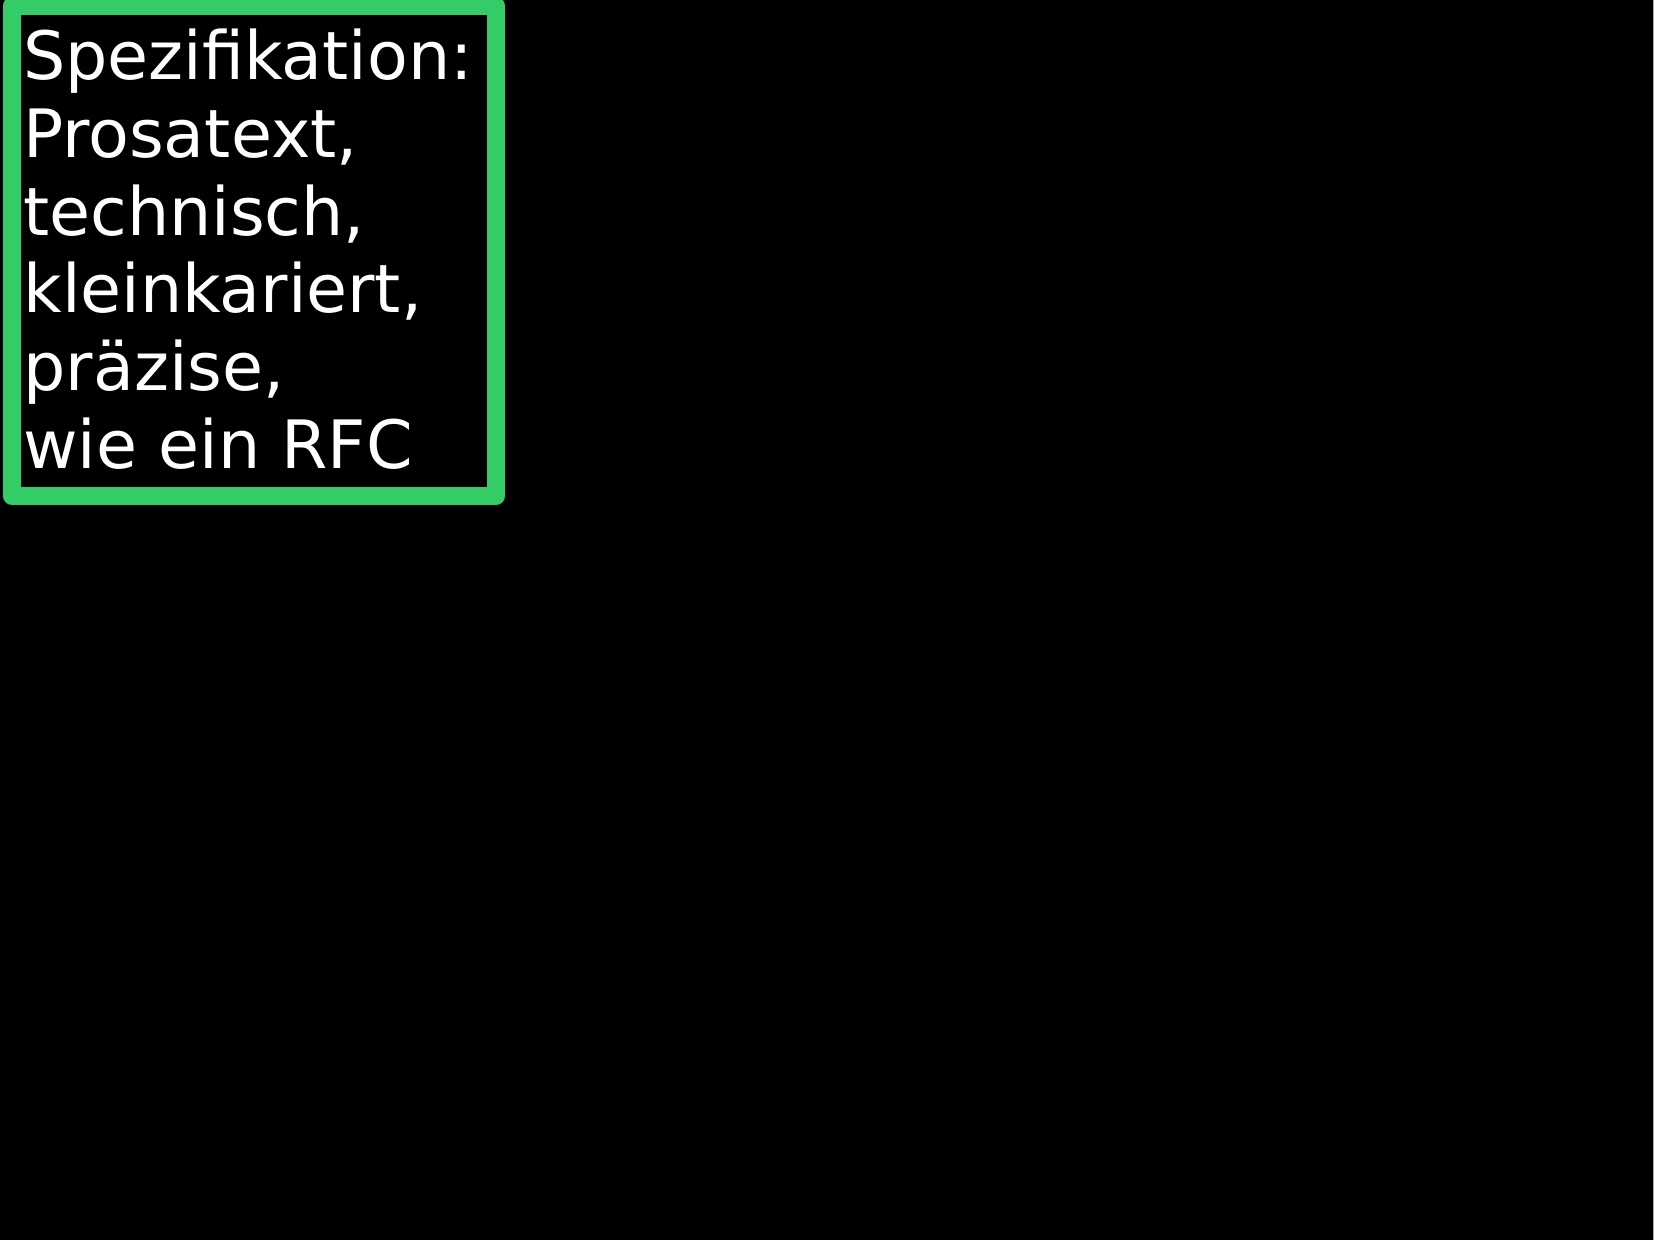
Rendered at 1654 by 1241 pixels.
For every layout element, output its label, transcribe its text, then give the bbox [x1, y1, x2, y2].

text_box Spezifikation: Prosatext, technisch, kleinkariert, präzise, wie ein RFC [11, 5, 497, 497]
